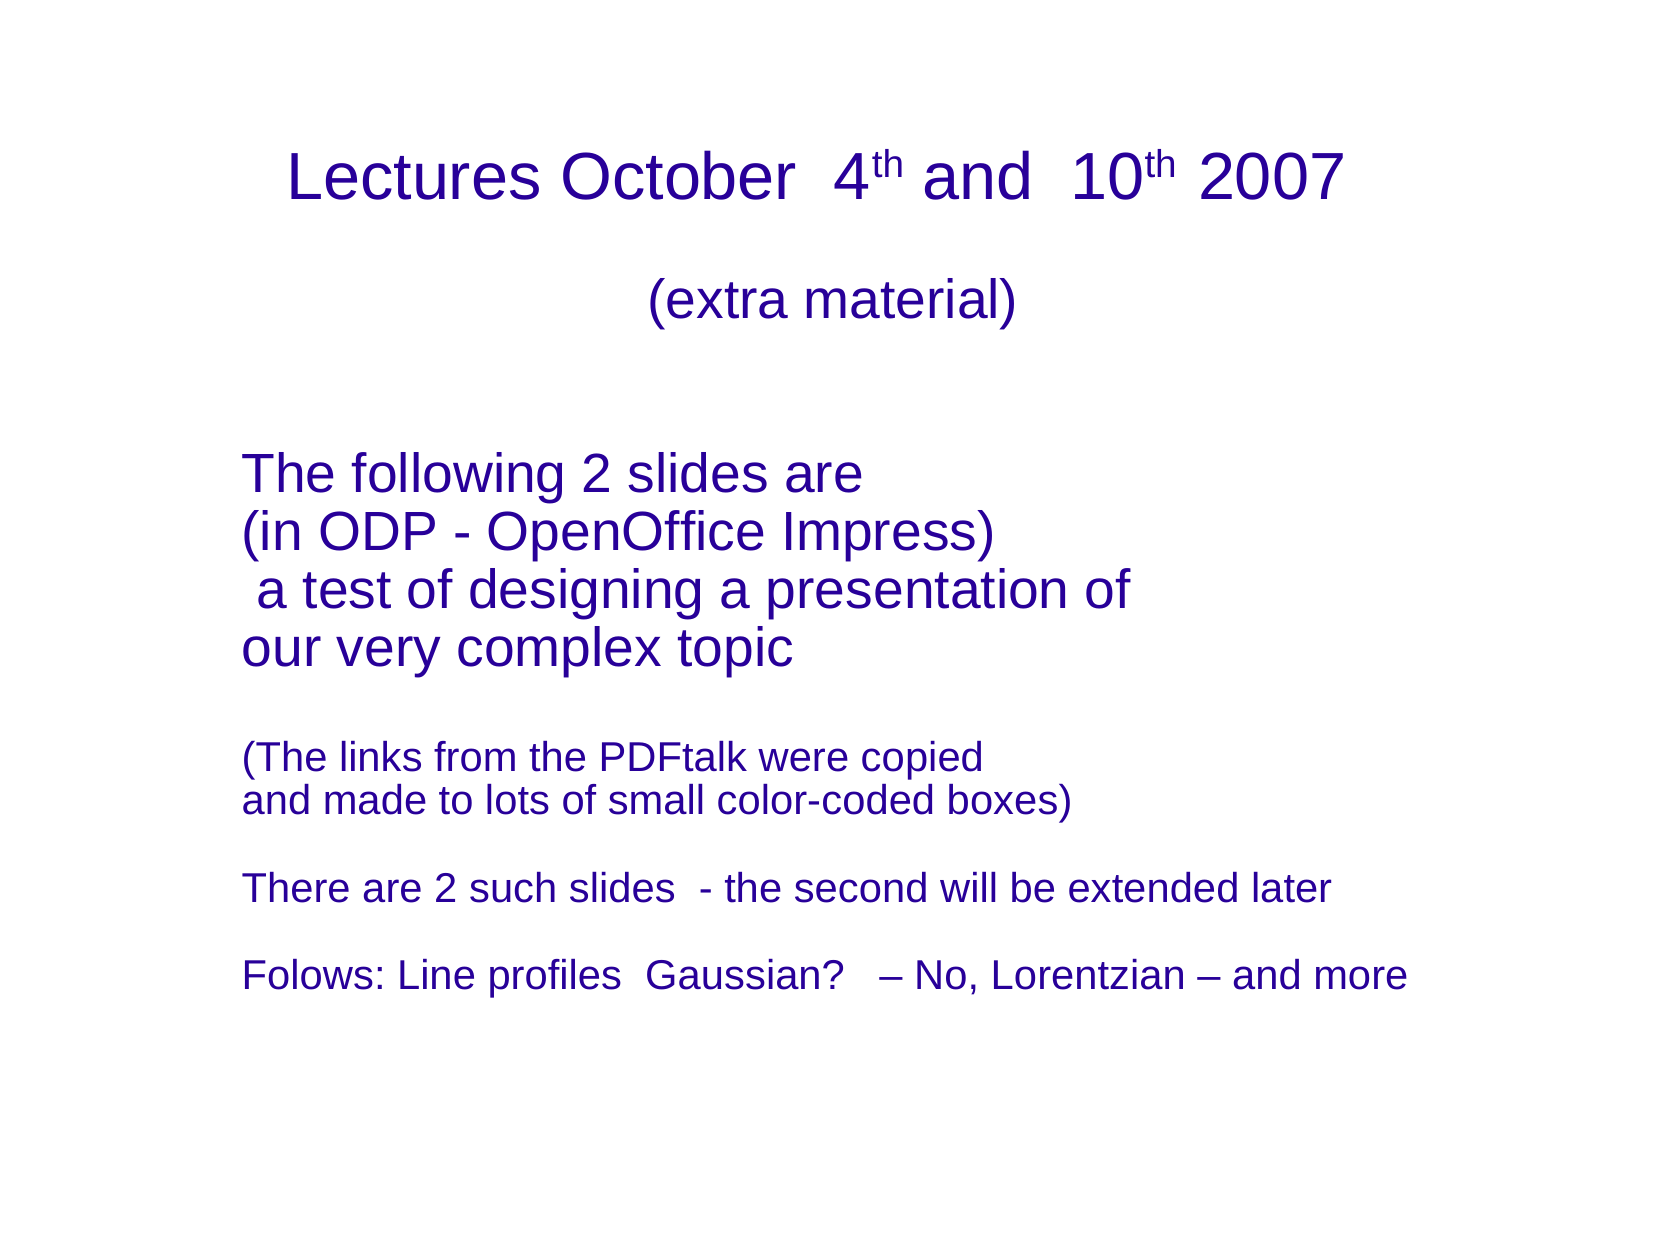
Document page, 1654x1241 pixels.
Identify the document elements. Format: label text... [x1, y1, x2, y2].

text_box Lectures October 4th and 10th 2007 (extra material) The following 2 slides are (in ODP - OpenOffice Impress) a test of designing a presentation of our very complex topic (The links from the PDFtalk were copied and made to lots of small color-coded boxes) There are 2 such slides - the second will be extended later Folows: Line profiles Gaussian? – No, Lorentzian – and more [226, 73, 1425, 1064]
